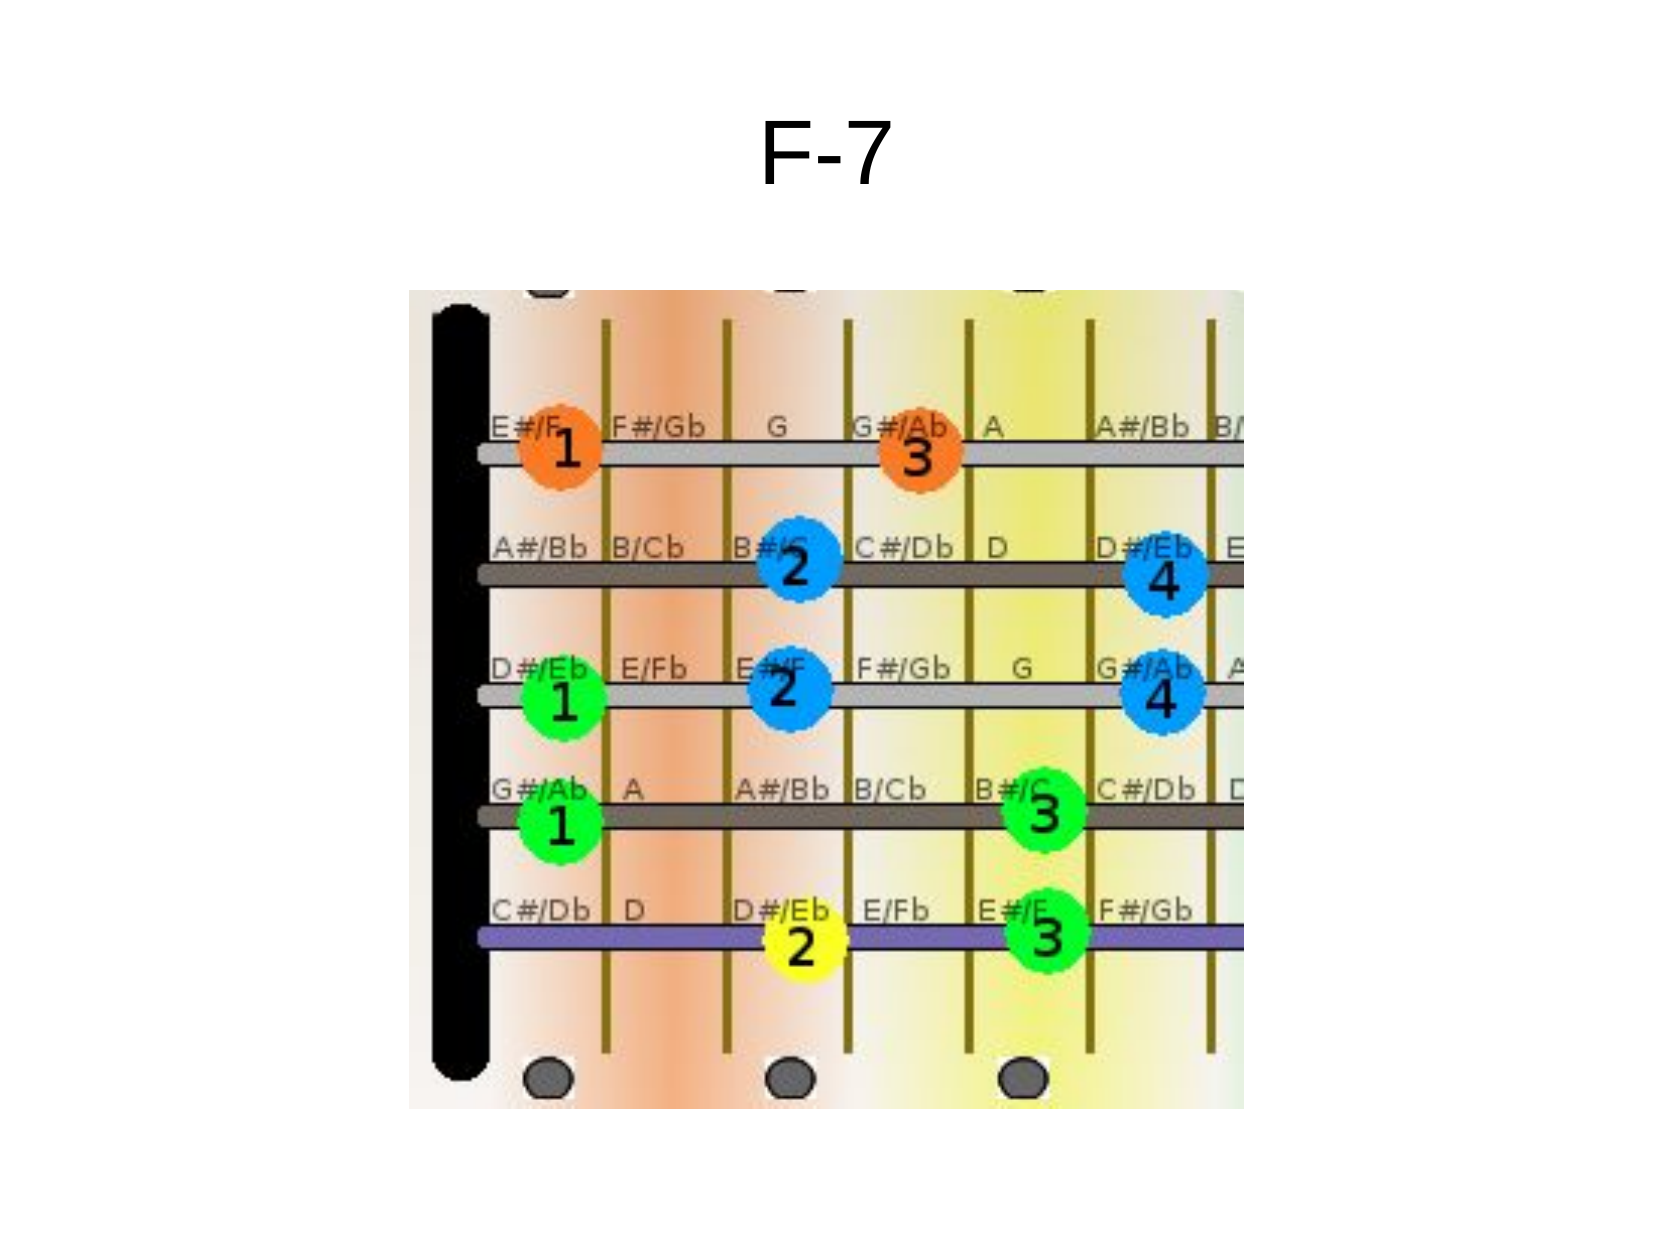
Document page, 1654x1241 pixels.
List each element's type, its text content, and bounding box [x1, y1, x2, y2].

picture [409, 290, 1244, 1109]
title F-7 [82, 49, 1571, 257]
